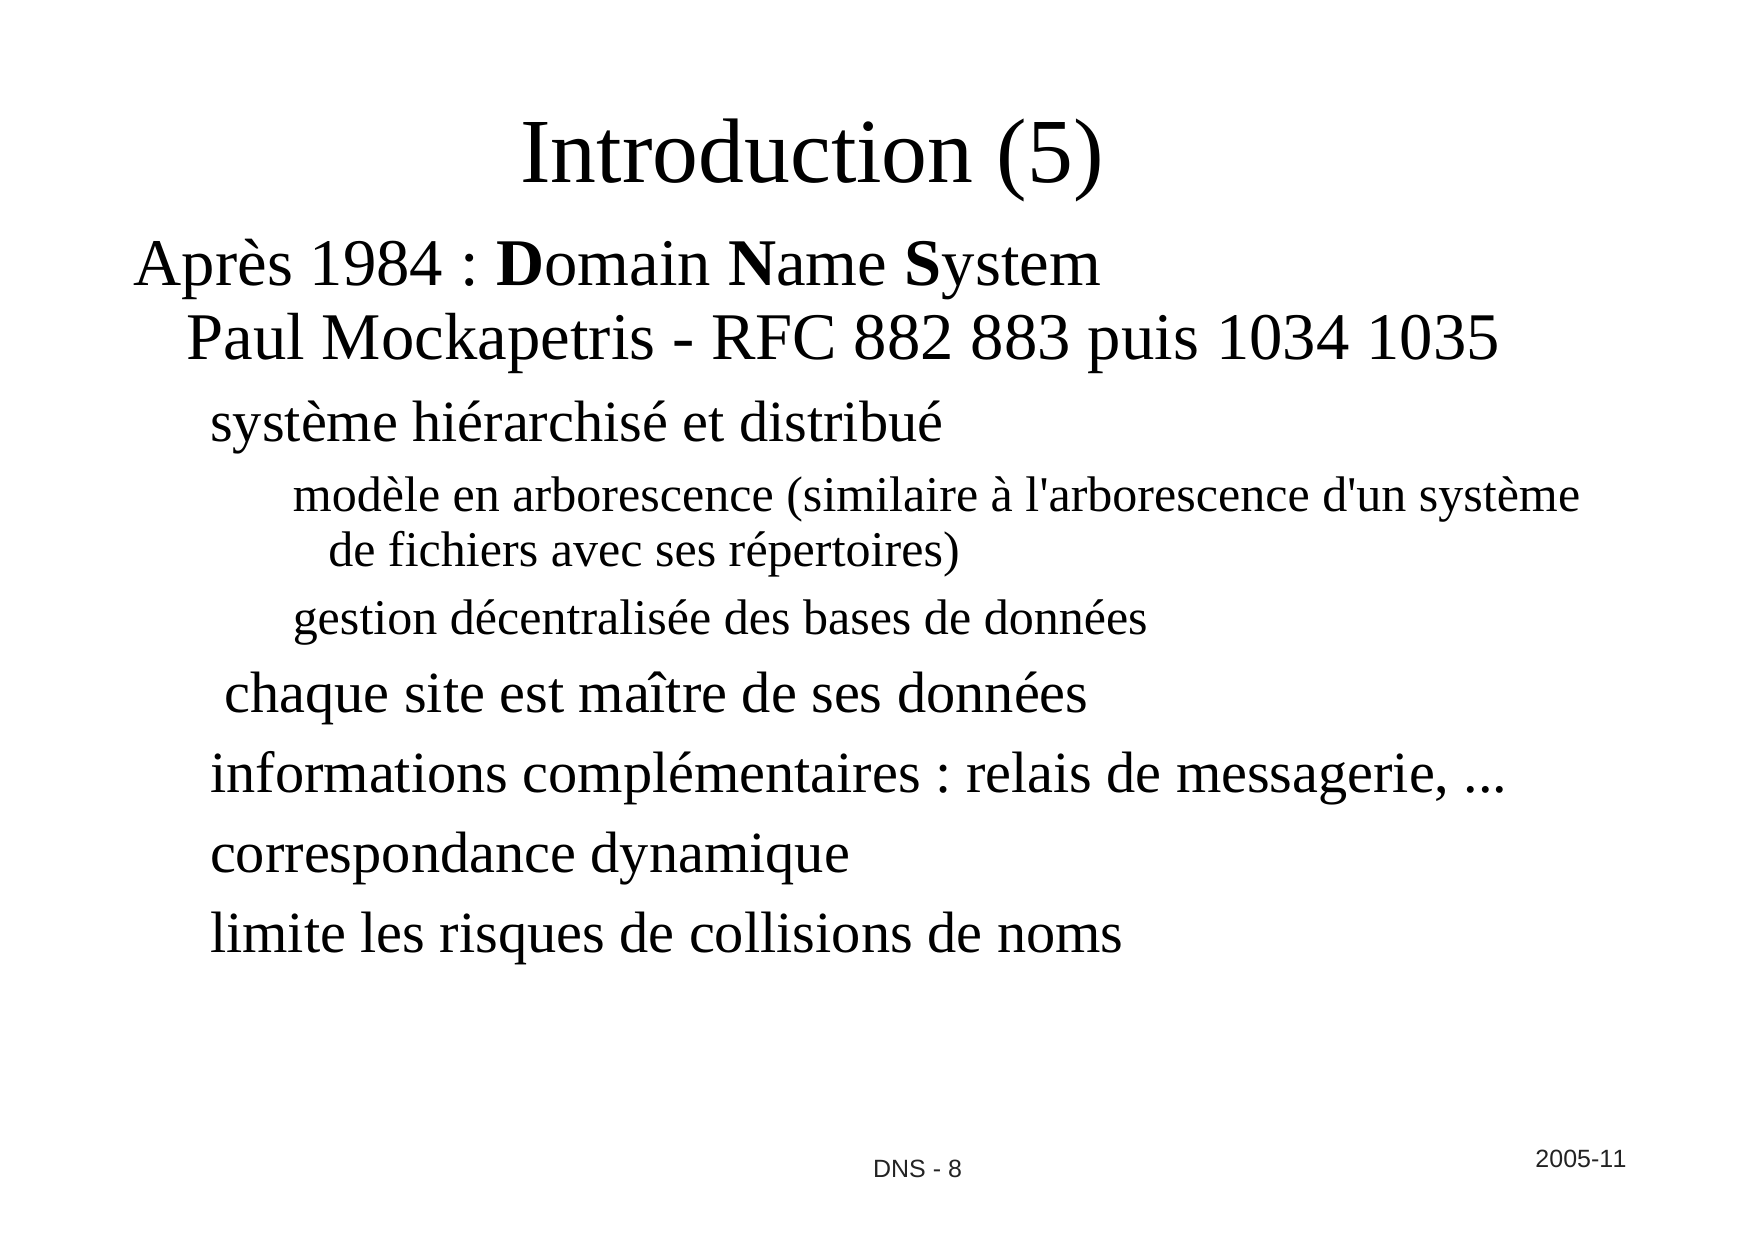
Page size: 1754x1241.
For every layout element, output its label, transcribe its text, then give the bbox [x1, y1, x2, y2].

list Après 1984 : Domain Name System Paul Mockapetris - RFC 882 883 puis 1034 1035 système hiérarchisé et distribué modèle en arborescence (similaire à l'arborescence d'un système de fichiers avec ses répertoires) gestion décentralisée des bases de données chaque site est maître de ses données informations complémentaires : relais de messagerie, ... correspondance dynamique limite les risques de collisions de noms [100, 218, 1626, 1038]
title Introduction (5) [174, 57, 1450, 218]
